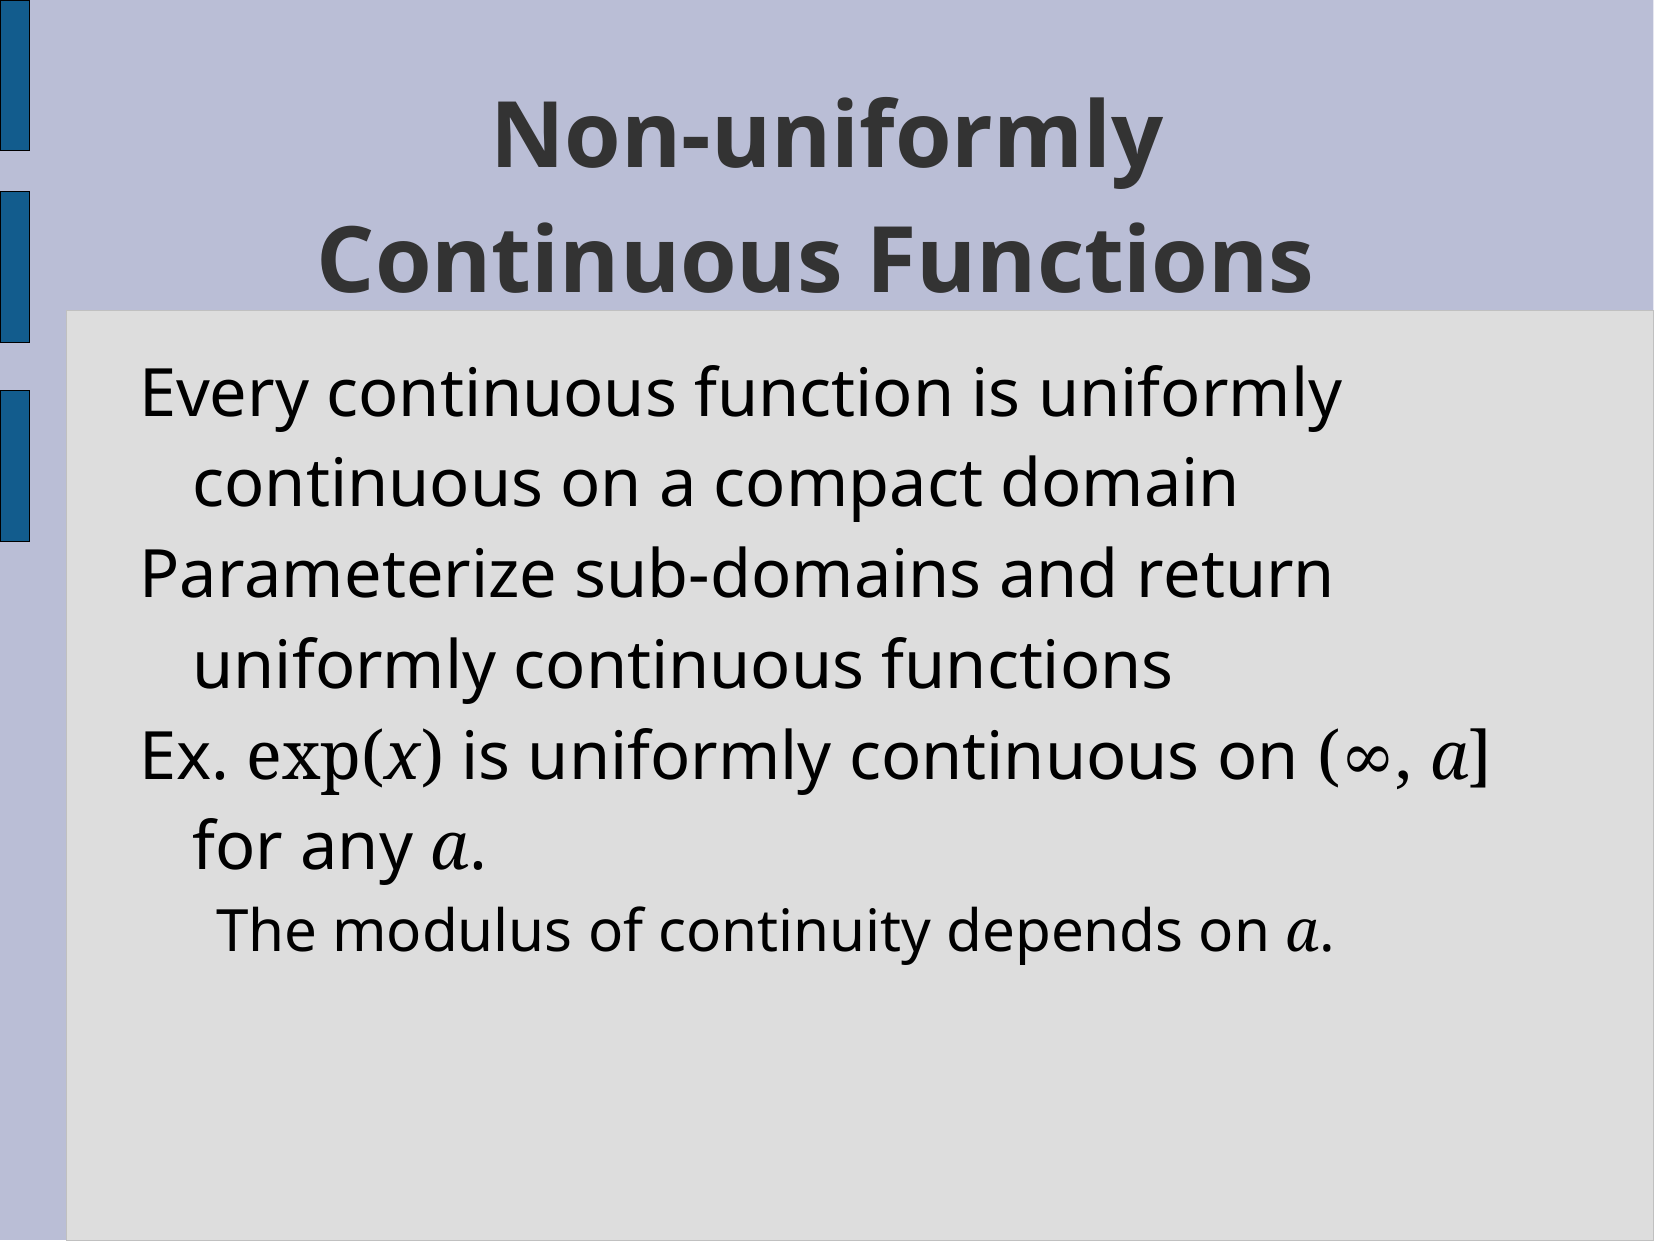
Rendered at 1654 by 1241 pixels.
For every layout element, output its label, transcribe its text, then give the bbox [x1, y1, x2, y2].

list Every continuous function is uniformly continuous on a compact domain Parameterize sub-domains and return uniformly continuous functions Ex. exp(x) is uniformly continuous on (∞, a] for any a. The modulus of continuity depends on a. [121, 344, 1534, 1127]
title Non-uniformly Continuous Functions [121, 45, 1534, 344]
